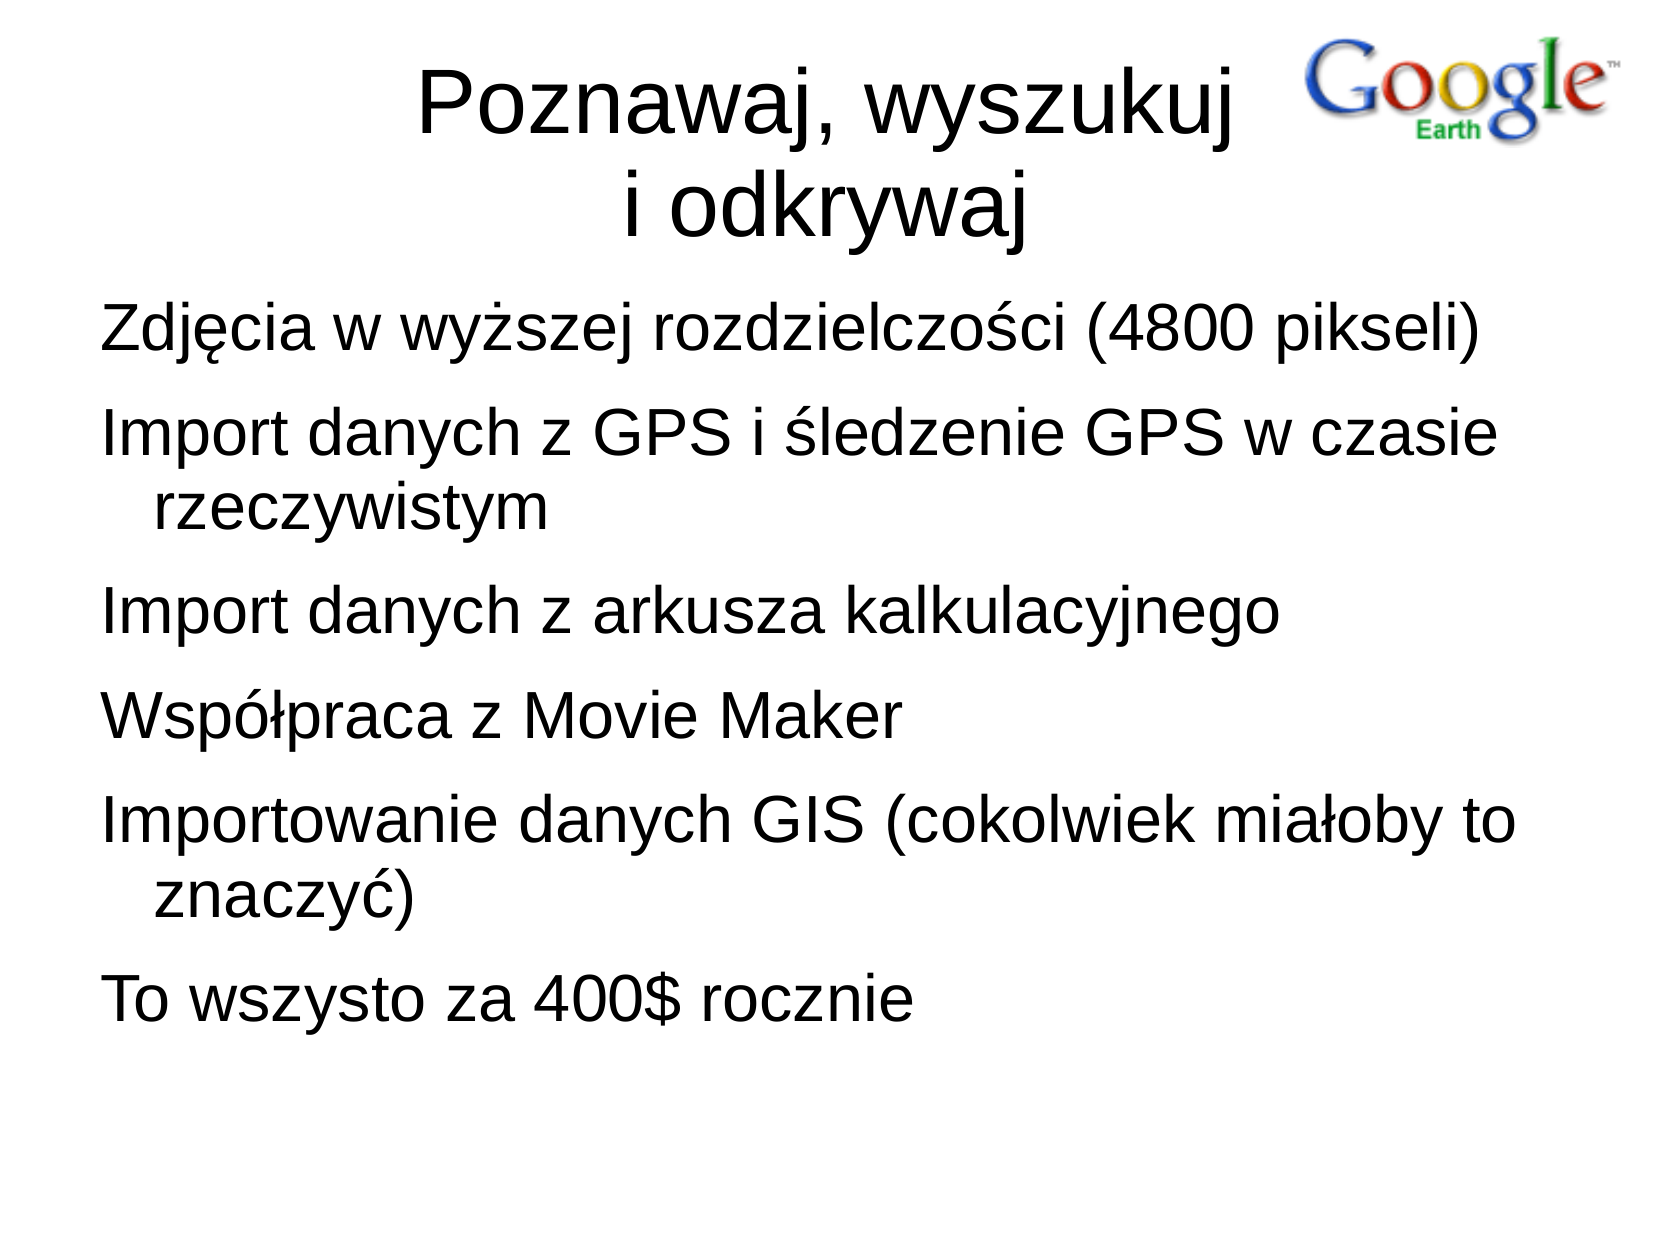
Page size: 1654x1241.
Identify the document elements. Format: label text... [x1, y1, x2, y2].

title Poznawaj, wyszukuj i odkrywaj [82, 50, 1571, 256]
list Zdjęcia w wyższej rozdzielczości (4800 pikseli) Import danych z GPS i śledzenie GPS w czasie rzeczywistym Import danych z arkusza kalkulacyjnego Współpraca z Movie Maker Importowanie danych GIS (cokolwiek miałoby to znaczyć) To wszysto za 400$ rocznie [82, 290, 1571, 1094]
picture [1299, 29, 1625, 148]
